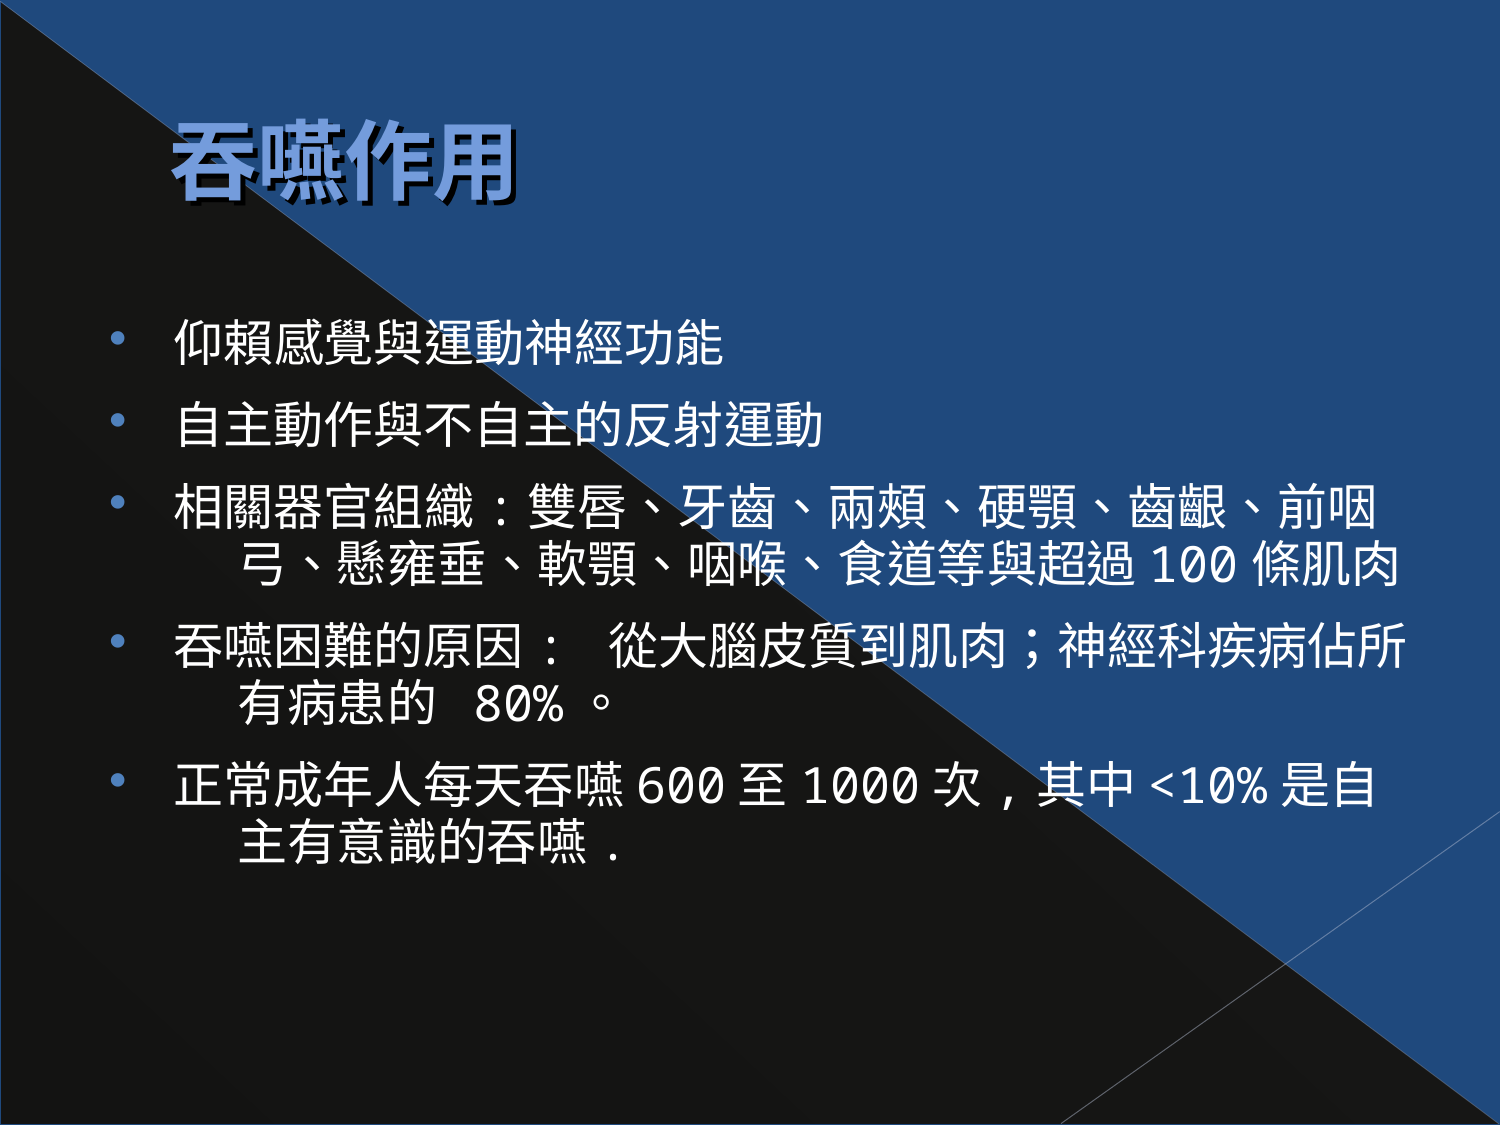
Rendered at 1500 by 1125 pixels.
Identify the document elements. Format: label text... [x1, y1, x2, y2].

title 吞嚥作用 [75, 43, 1426, 274]
list 仰賴感覺與運動神經功能 自主動作與不自主的反射運動 相關器官組織:雙唇、牙齒、兩頰、硬顎、齒齦、前咽弓、懸雍垂、軟顎、咽喉、食道等與超過100條肌肉 吞嚥困難的原因: 從大腦皮質到肌肉；神經科疾病佔所有病患的 80%。 正常成年人每天吞嚥600至1000次,其中<10%是自主有意識的吞嚥. [75, 308, 1426, 1059]
